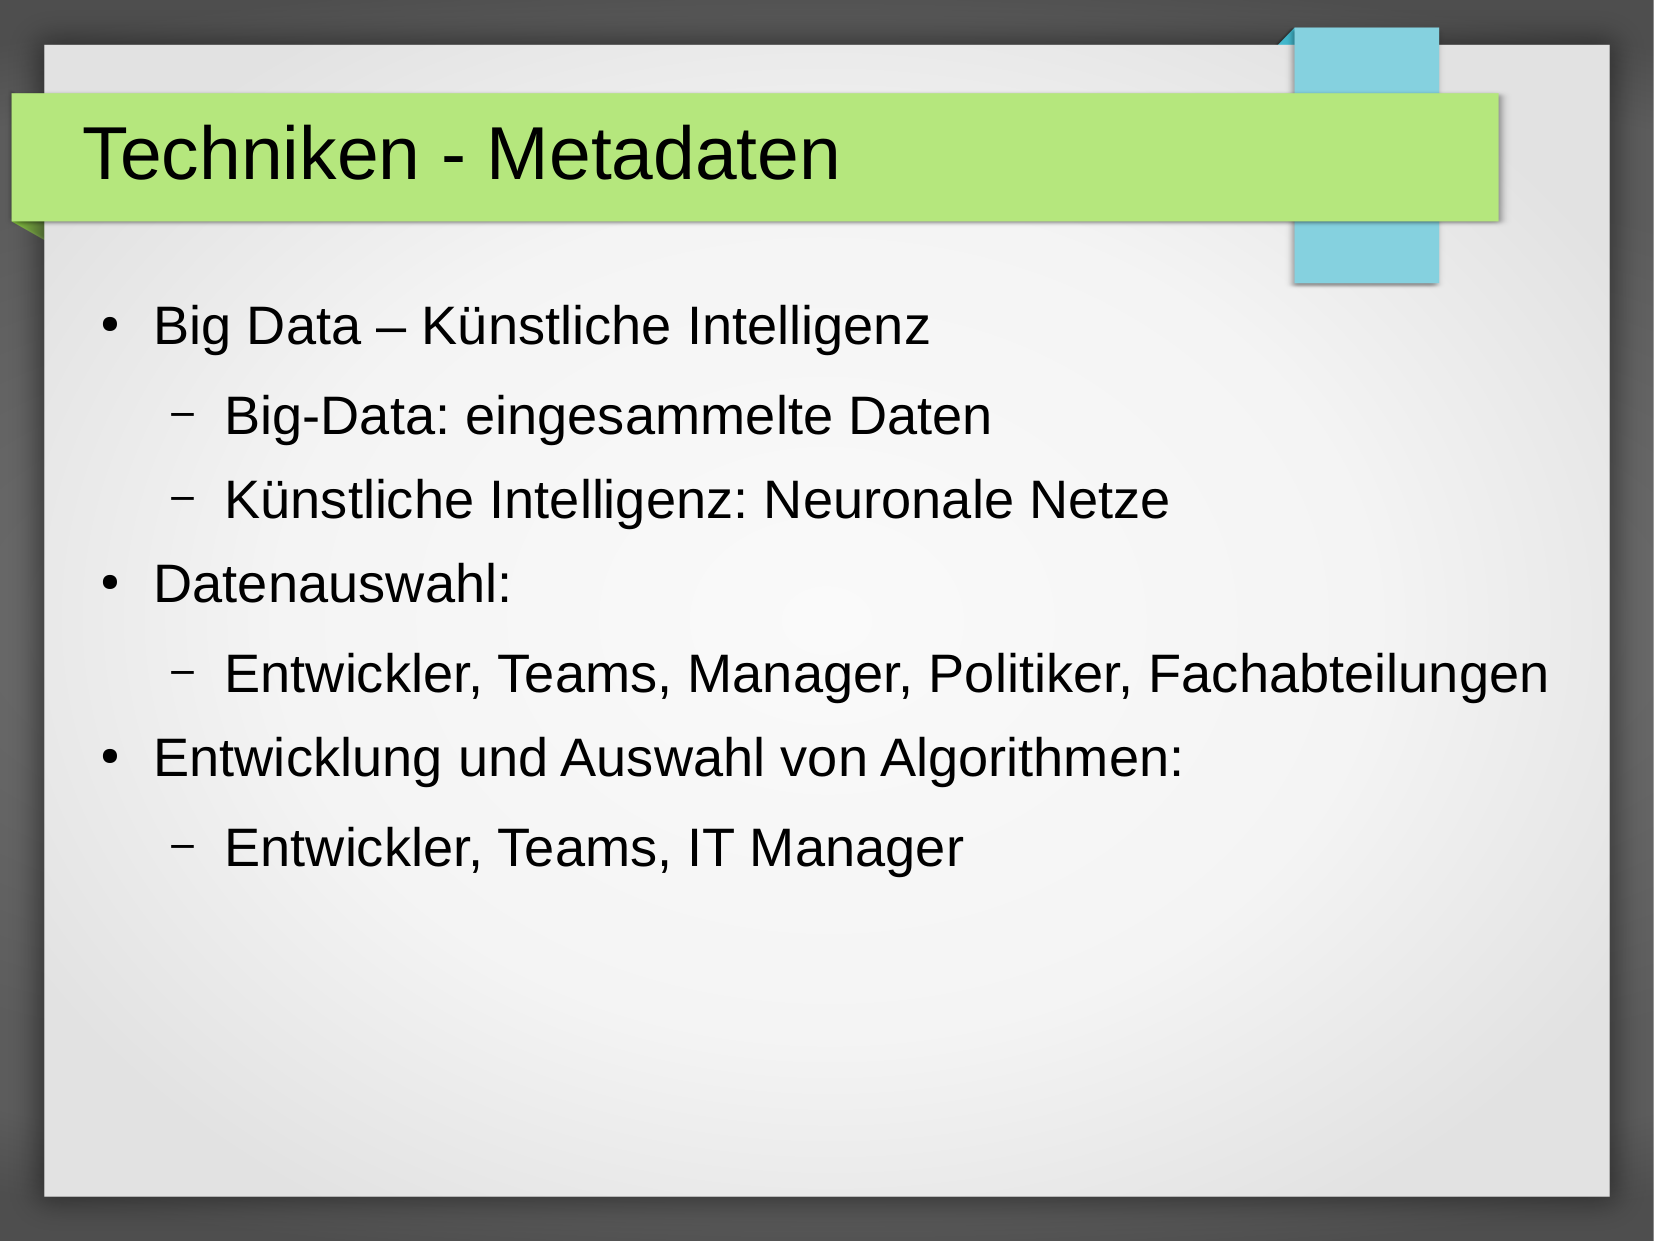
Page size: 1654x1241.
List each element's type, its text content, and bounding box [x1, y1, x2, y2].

picture [0, 0, 1654, 1241]
title Techniken - Metadaten [82, 94, 1264, 213]
list Big Data – Künstliche Intelligenz Big-Data: eingesammelte Daten Künstliche Intelligenz: Neuronale Netze Datenauswahl: Entwickler, Teams, Manager, Politiker, Fachabteilungen Entwicklung und Auswahl von Algorithmen: Entwickler, Teams, IT Manager [82, 295, 1571, 1015]
